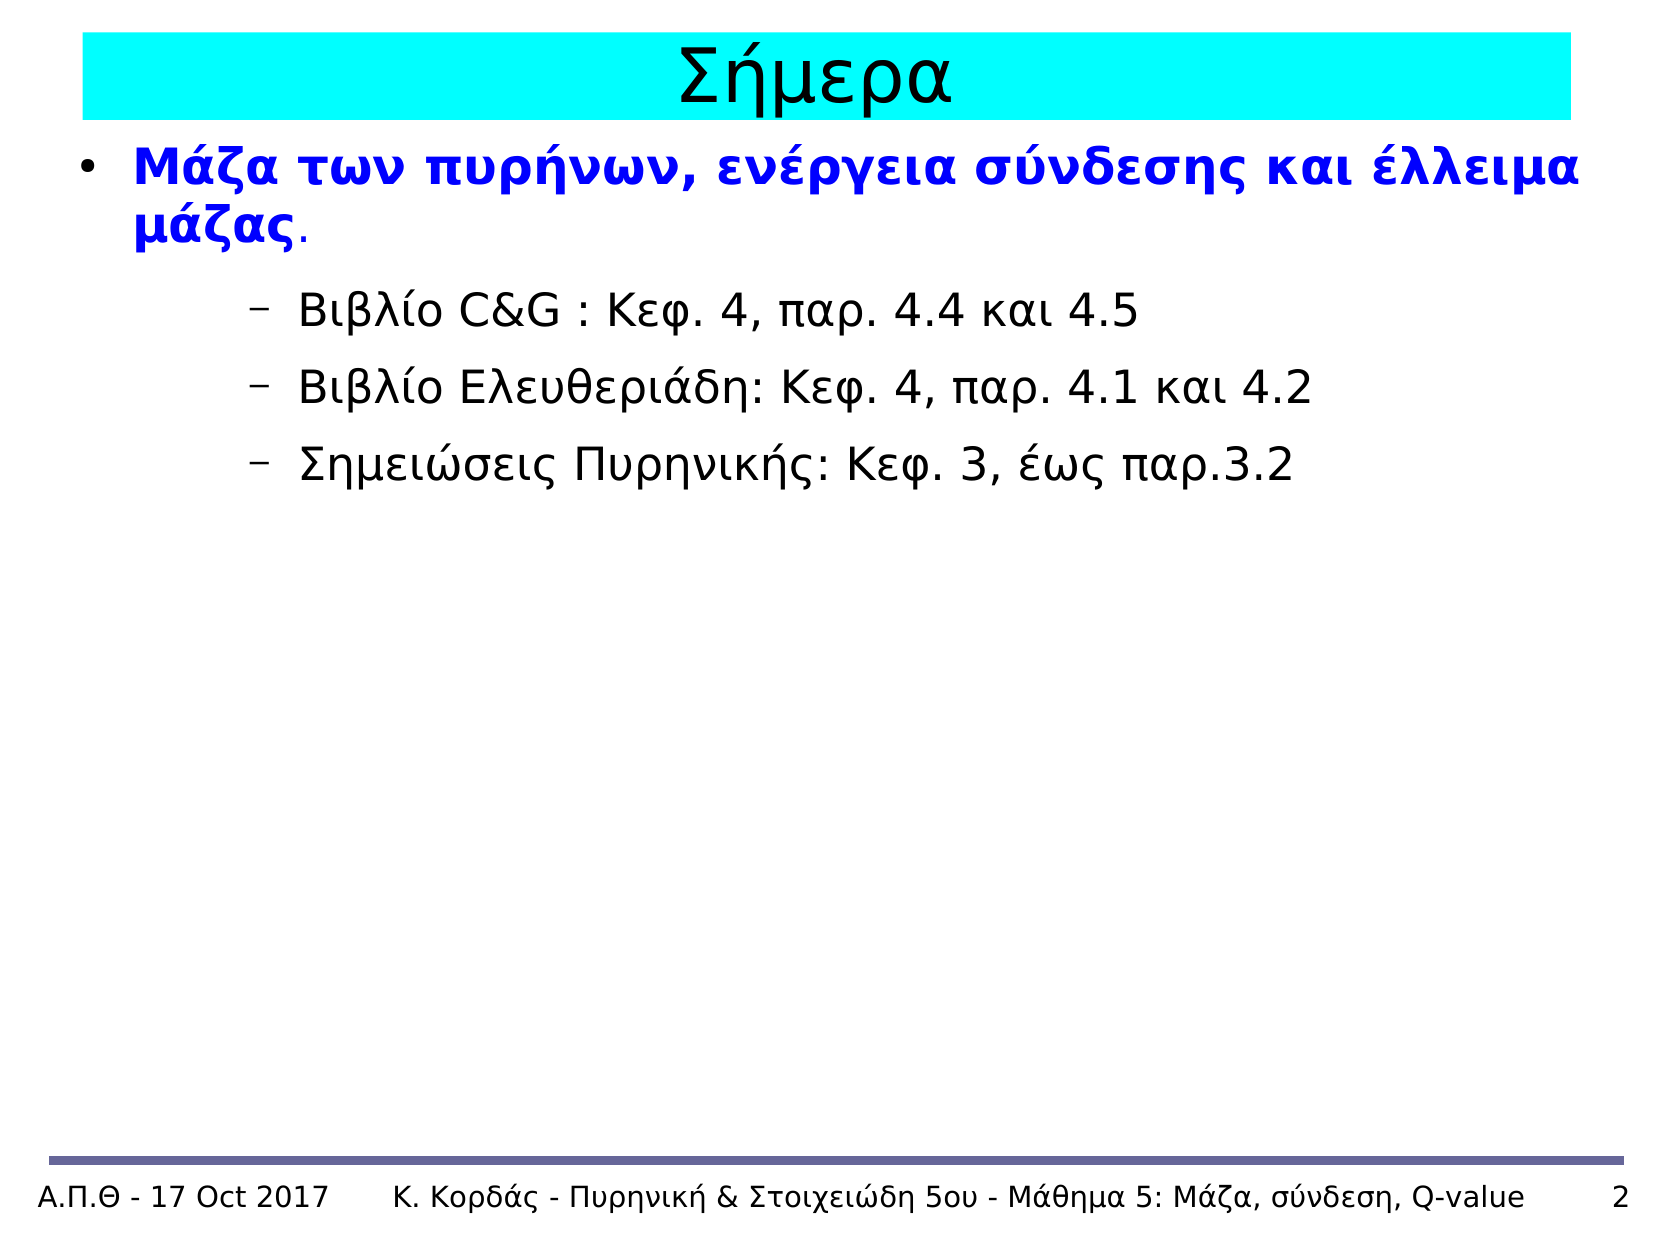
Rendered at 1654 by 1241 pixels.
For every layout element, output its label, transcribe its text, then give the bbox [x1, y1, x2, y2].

title Σήμερα [82, 32, 1571, 120]
list Μάζα των πυρήνων, ενέργεια σύνδεσης και έλλειμα μάζας. Βιβλίο C&G : Κεφ. 4, παρ. 4.4 και 4.5 Βιβλίο Ελευθεριάδη: Κεφ. 4, παρ. 4.1 και 4.2 Σημειώσεις Πυρηνικής: Κεφ. 3, έως παρ.3.2 [61, 138, 1595, 1100]
